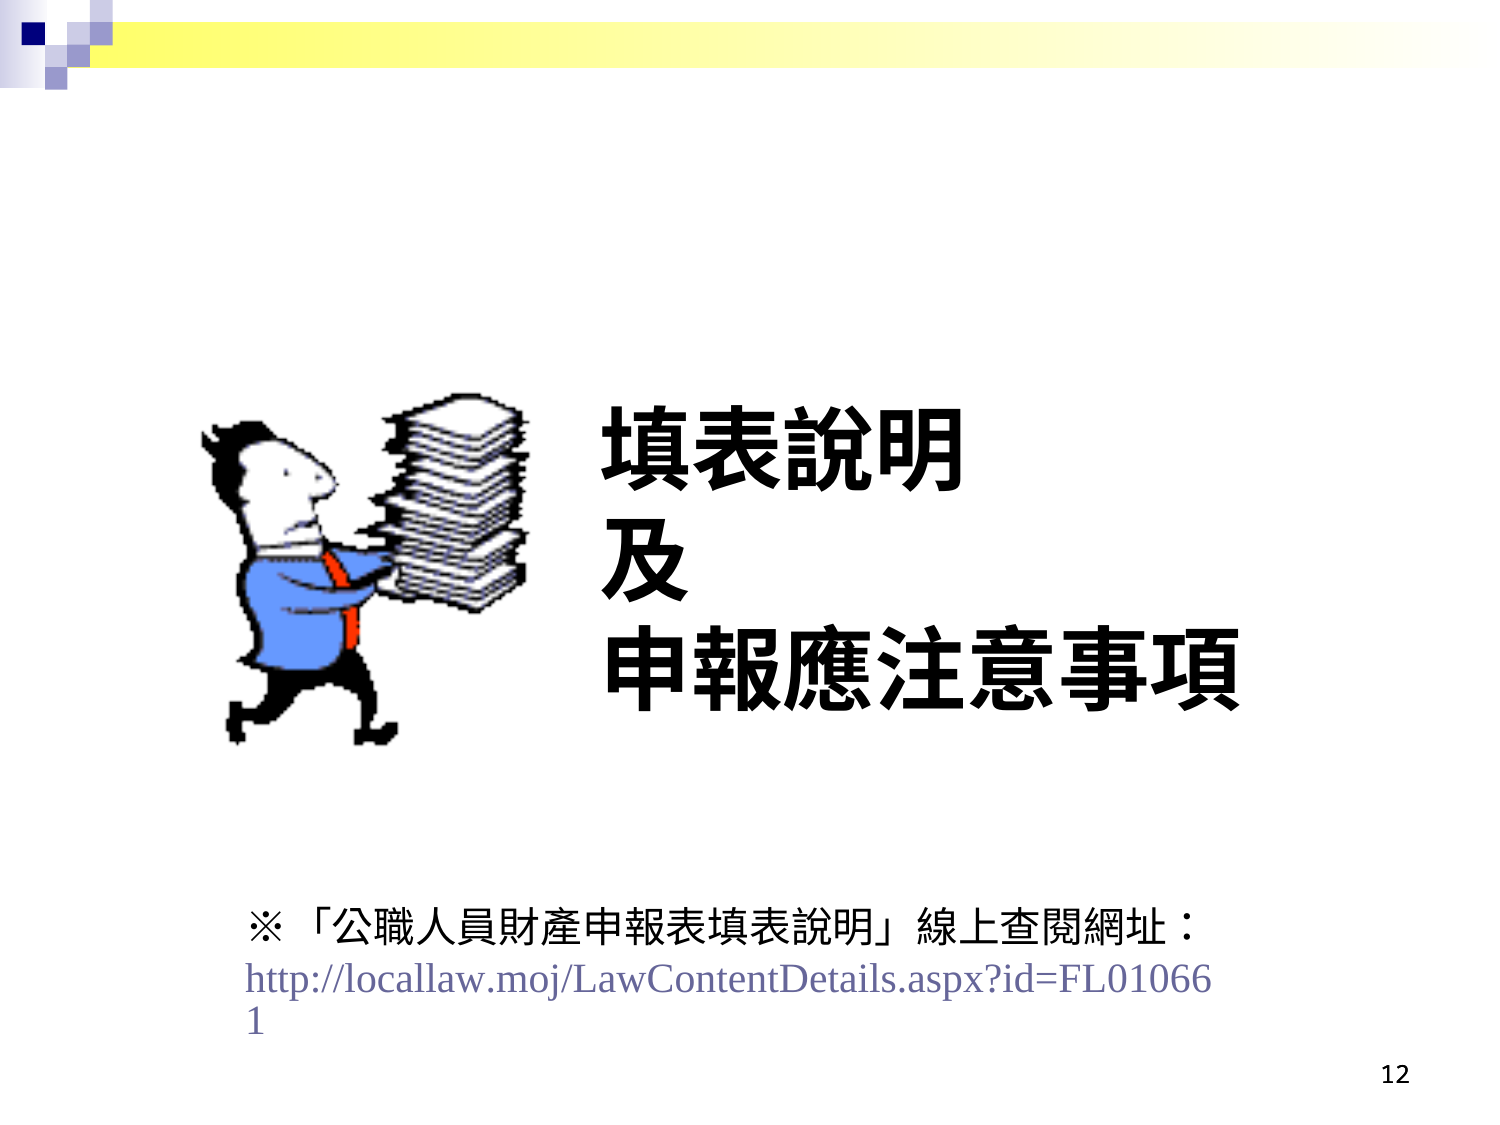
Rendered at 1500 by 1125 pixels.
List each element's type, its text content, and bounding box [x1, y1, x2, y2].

picture [147, 349, 590, 792]
text_box <編號> [1074, 1025, 1426, 1101]
text_box ※「公職人員財產申報表填表說明」線上查閱網址： http://locallaw.moj/LawContentDetails.aspx?id=FL010661 [230, 893, 1247, 1054]
title 填表說明 及 申報應注意事項 [584, 337, 1282, 775]
text_box <編號> [431, 22, 436, 67]
table_cell 楊小琳 [291, 22, 295, 67]
